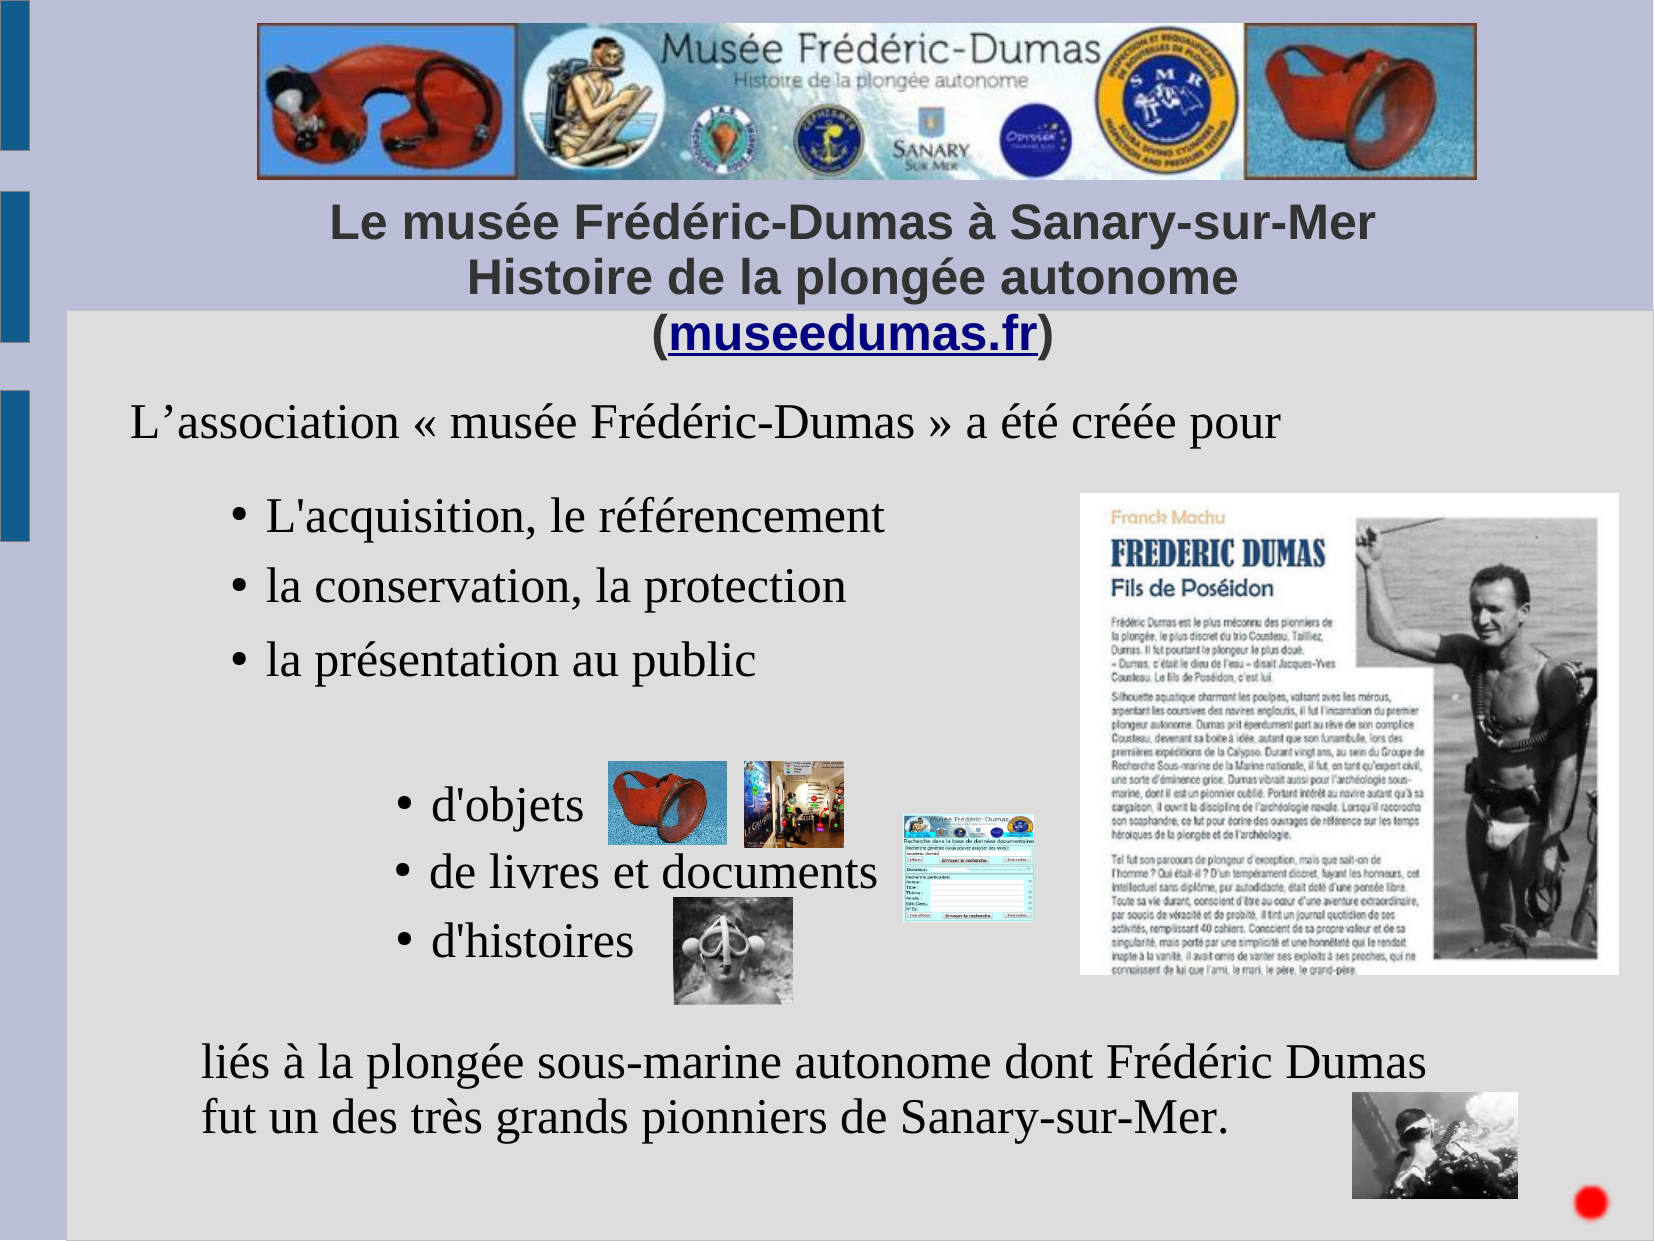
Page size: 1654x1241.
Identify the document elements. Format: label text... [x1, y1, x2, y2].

picture [608, 761, 727, 845]
picture [257, 23, 1477, 180]
picture [673, 897, 793, 1005]
text_box de livres et documents [393, 843, 898, 900]
text_box d'objets [395, 776, 608, 833]
picture [903, 814, 1034, 922]
picture [744, 761, 844, 849]
subtitle L’association « musée Frédéric-Dumas » a été créée pour [129, 393, 1359, 451]
text_box la conservation, la protection [230, 557, 875, 615]
picture [1352, 1092, 1518, 1199]
text_box d'histoires [395, 912, 673, 969]
picture [1569, 1180, 1617, 1225]
title Le musée Frédéric-Dumas à Sanary-sur-Mer Histoire de la plongée autonome (museedumas.fr) [146, 192, 1560, 364]
picture [1080, 493, 1619, 975]
text_box liés à la plongée sous-marine autonome dont Frédéric Dumas fut un des très grands pionniers de Sanary-sur-Mer. [200, 1033, 1501, 1146]
text_box L'acquisition, le référencement [230, 487, 898, 544]
text_box la présentation au public [230, 631, 815, 689]
